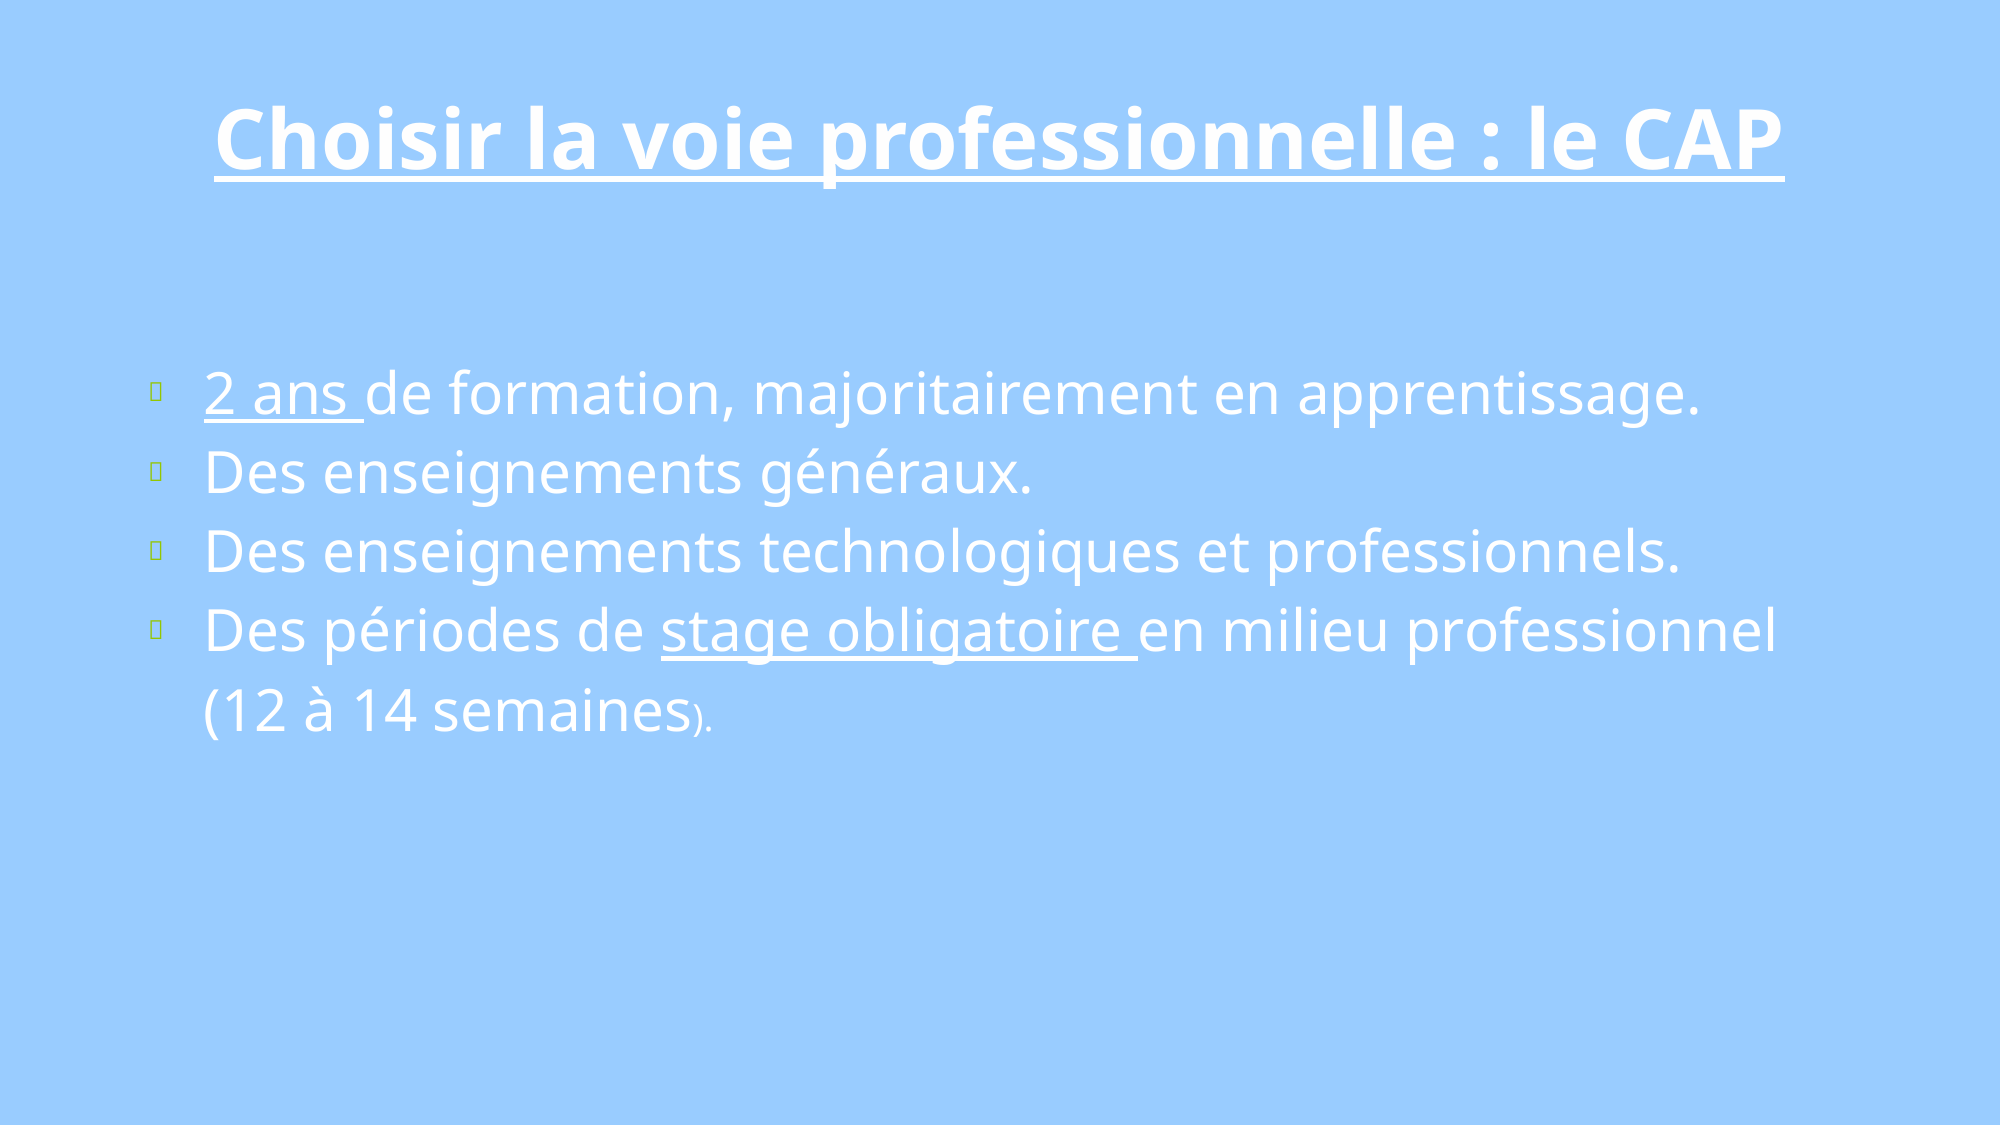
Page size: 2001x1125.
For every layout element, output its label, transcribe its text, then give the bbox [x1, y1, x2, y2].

text_box Choisir la voie professionnelle : le CAP [132, 73, 1867, 233]
text_box 2 ans de formation, majoritairement en apprentissage. Des enseignements généraux. Des enseignements technologiques et professionnels. Des périodes de stage obligatoire en milieu professionnel (12 à 14 semaines). [132, 302, 1864, 899]
